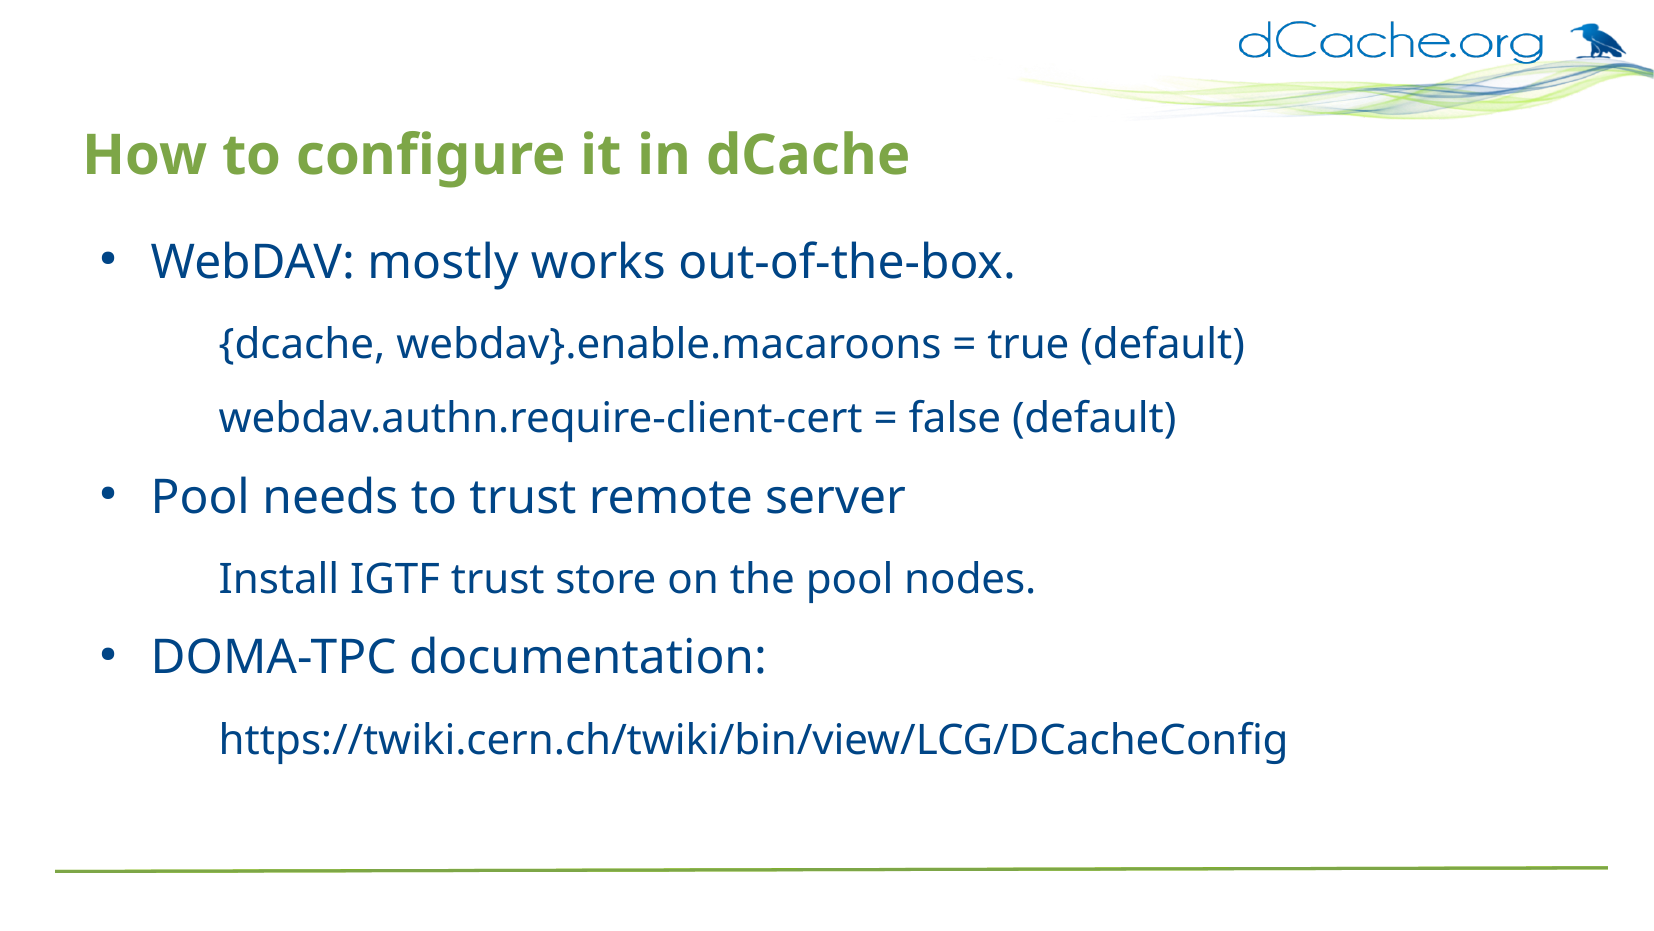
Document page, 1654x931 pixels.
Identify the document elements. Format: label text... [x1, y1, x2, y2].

picture [956, 12, 1654, 127]
title How to configure it in dCache [82, 116, 1605, 189]
list WebDAV: mostly works out-of-the-box. {dcache, webdav}.enable.macaroons = true (default) webdav.authn.require-client-cert = false (default) Pool needs to trust remote server Install IGTF trust store on the pool nodes. DOMA-TPC documentation: https://twiki.cern.ch/twiki/bin/view/LCG/DCacheConfig [82, 227, 1571, 767]
